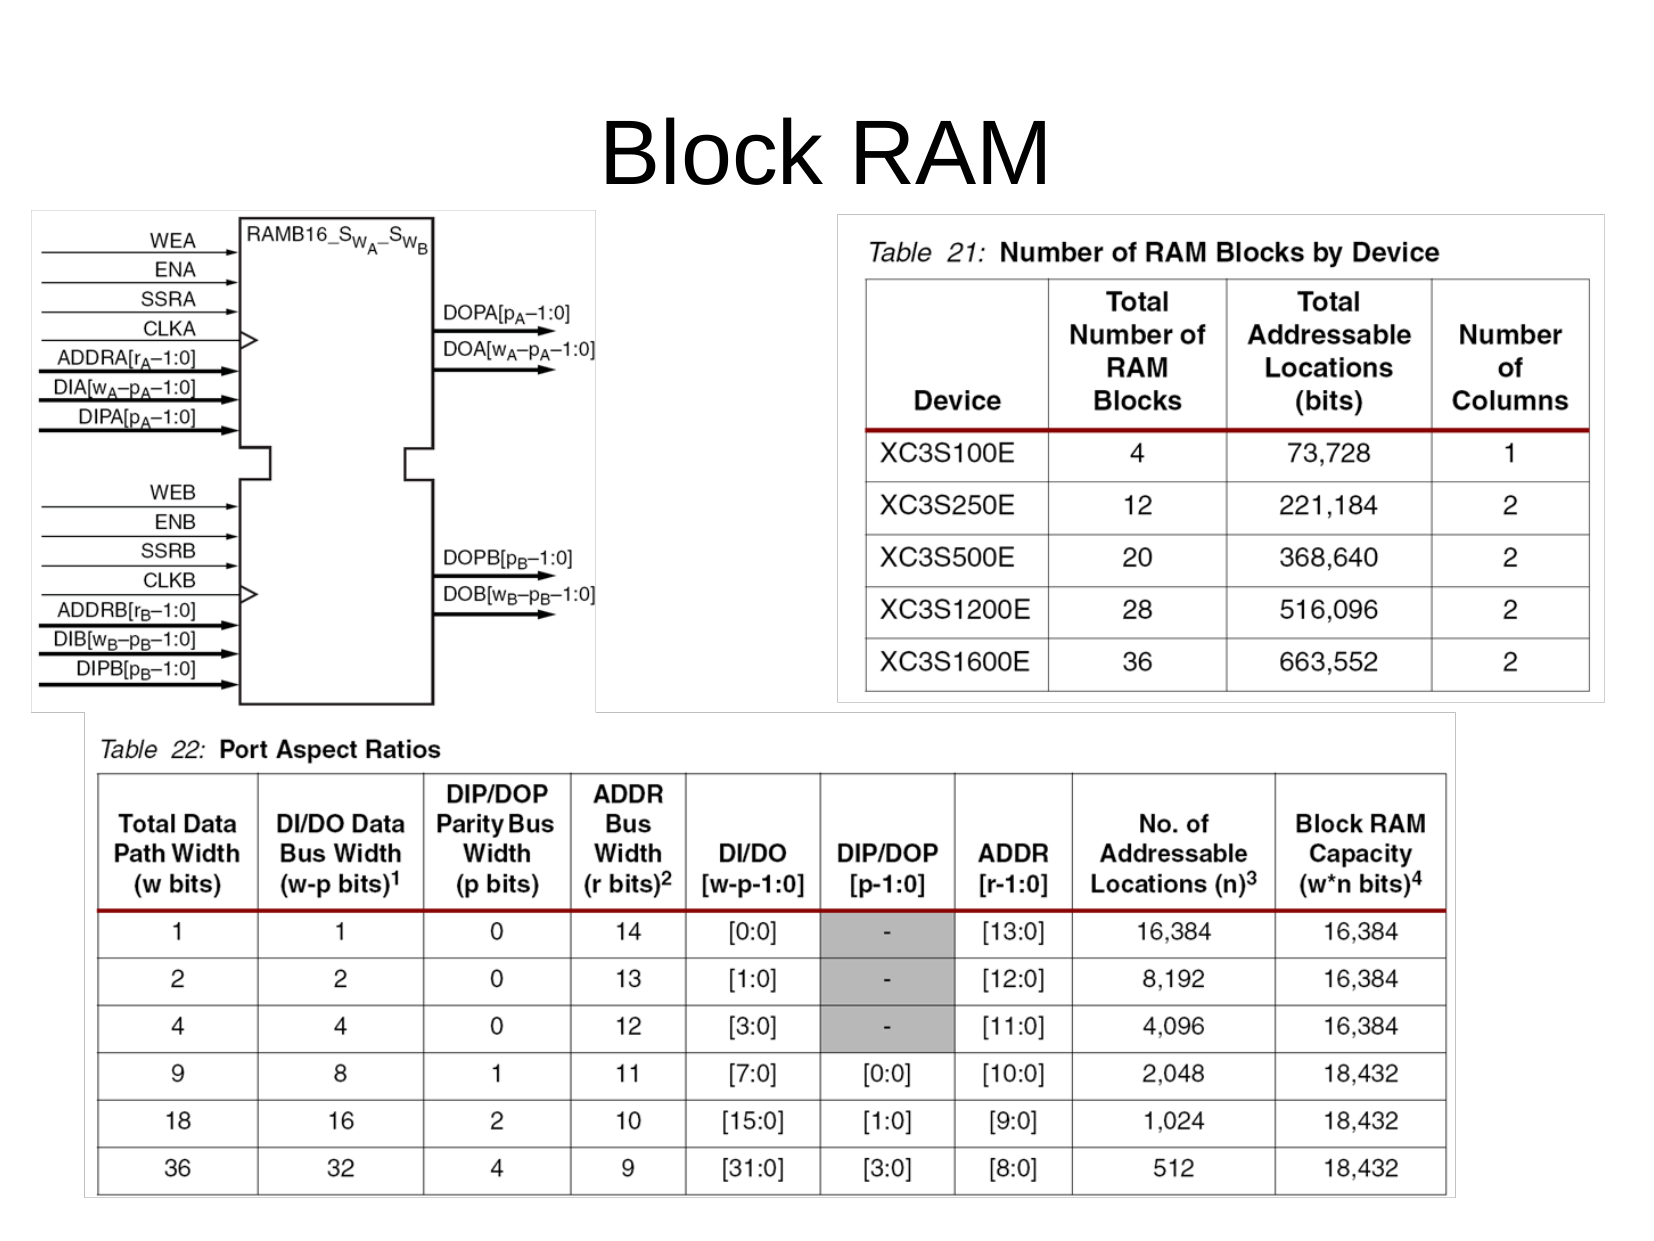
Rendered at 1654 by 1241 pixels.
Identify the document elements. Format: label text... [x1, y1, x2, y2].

picture [30, 209, 1606, 1199]
title Block RAM [82, 49, 1571, 209]
